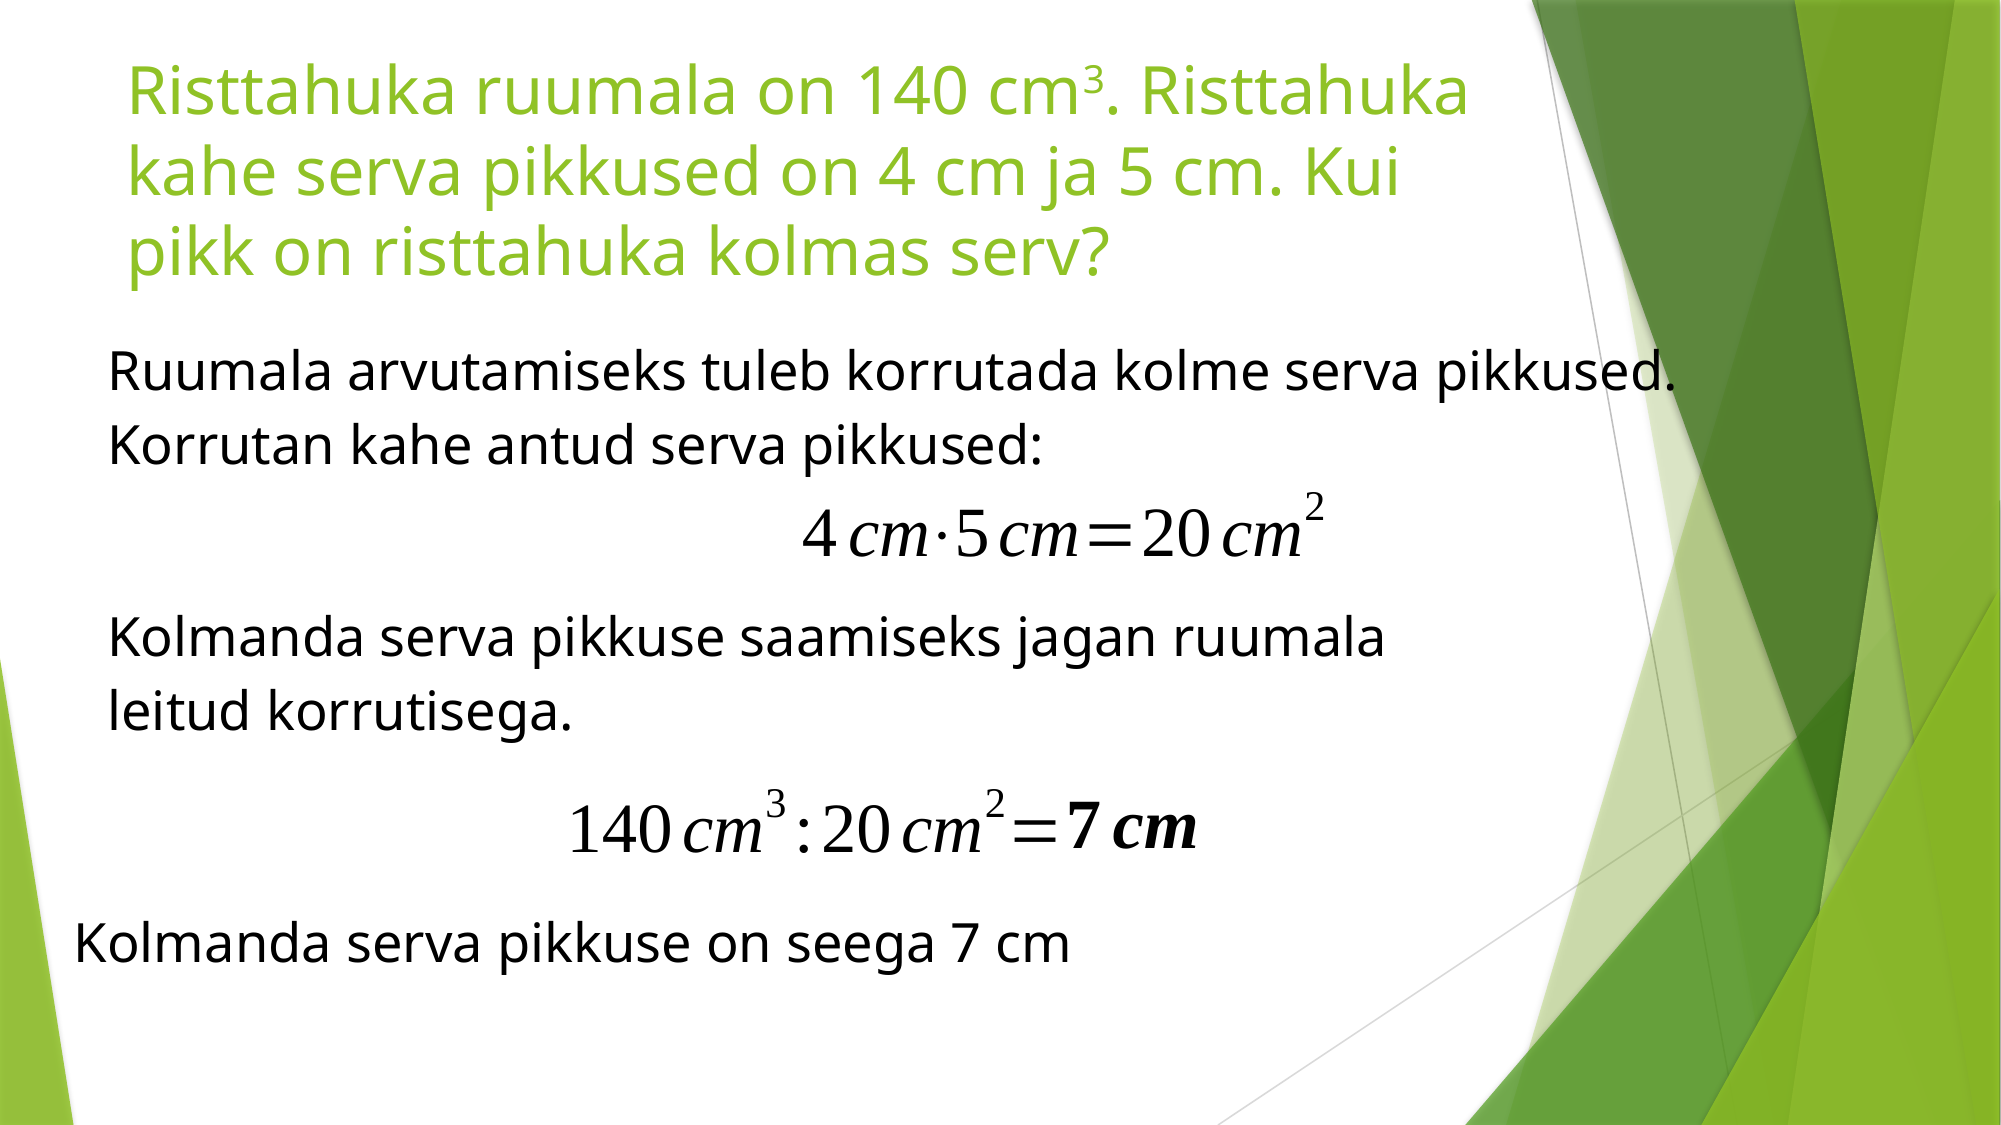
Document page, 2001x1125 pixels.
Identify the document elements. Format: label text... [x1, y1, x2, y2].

text_box Kolmanda serva pikkuse saamiseks jagan ruumala leitud korrutisega. [92, 591, 1790, 796]
text_box Kolmanda serva pikkuse on seega 7 cm [59, 897, 1756, 1039]
chart [793, 483, 1332, 572]
title Risttahuka ruumala on 140 cm3. Risttahuka kahe serva pikkused on 4 cm ja 5 cm. Kui pikk on risttahuka kolmas serv? [111, 40, 1522, 178]
list [81, 308, 1595, 897]
text_box Ruumala arvutamiseks tuleb korrutada kolme serva pikkused. Korrutan kahe antud serva pikkused: [92, 324, 1718, 591]
chart [561, 796, 1206, 868]
